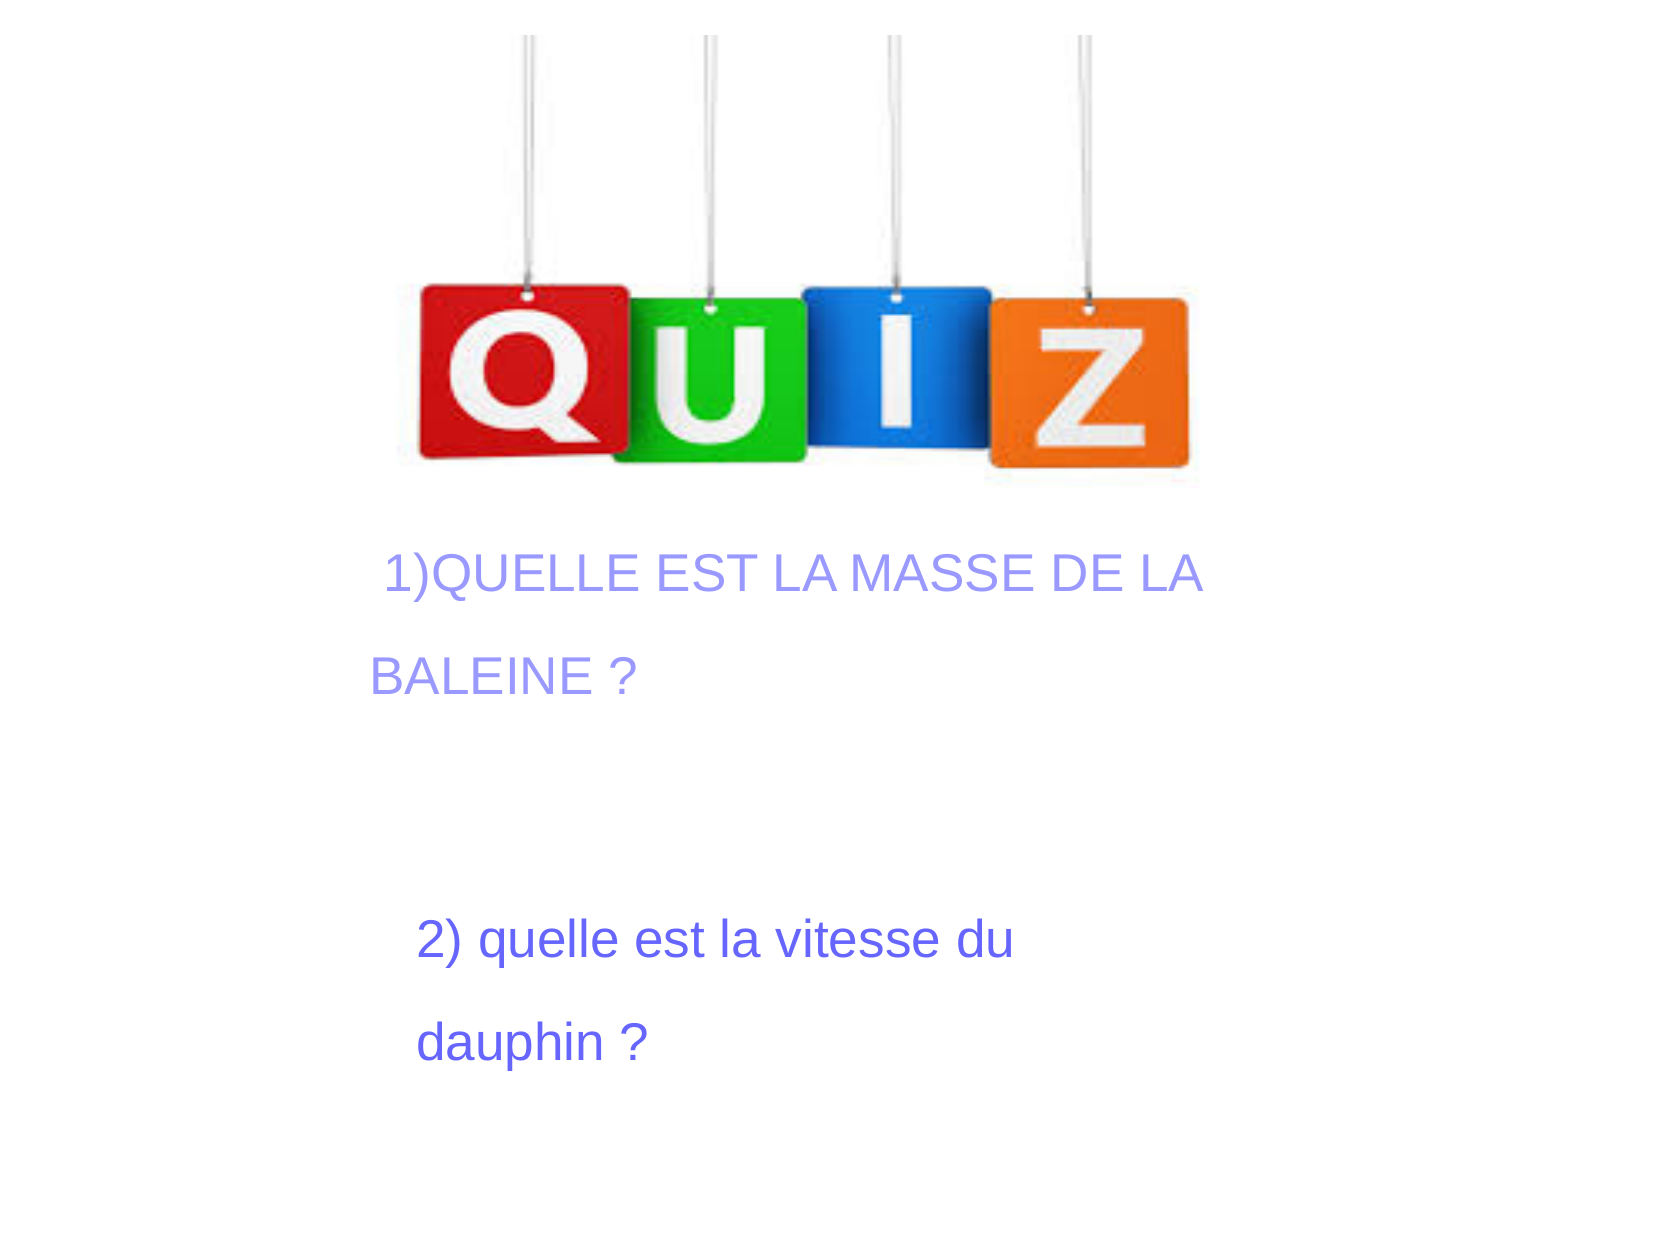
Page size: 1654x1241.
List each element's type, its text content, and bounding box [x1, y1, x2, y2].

text_box 1)QUELLE EST LA MASSE DE LA BALEINE ? [354, 531, 1229, 752]
text_box 2) quelle est la vitesse du dauphin ? [401, 897, 1099, 1118]
picture [318, 35, 1300, 520]
